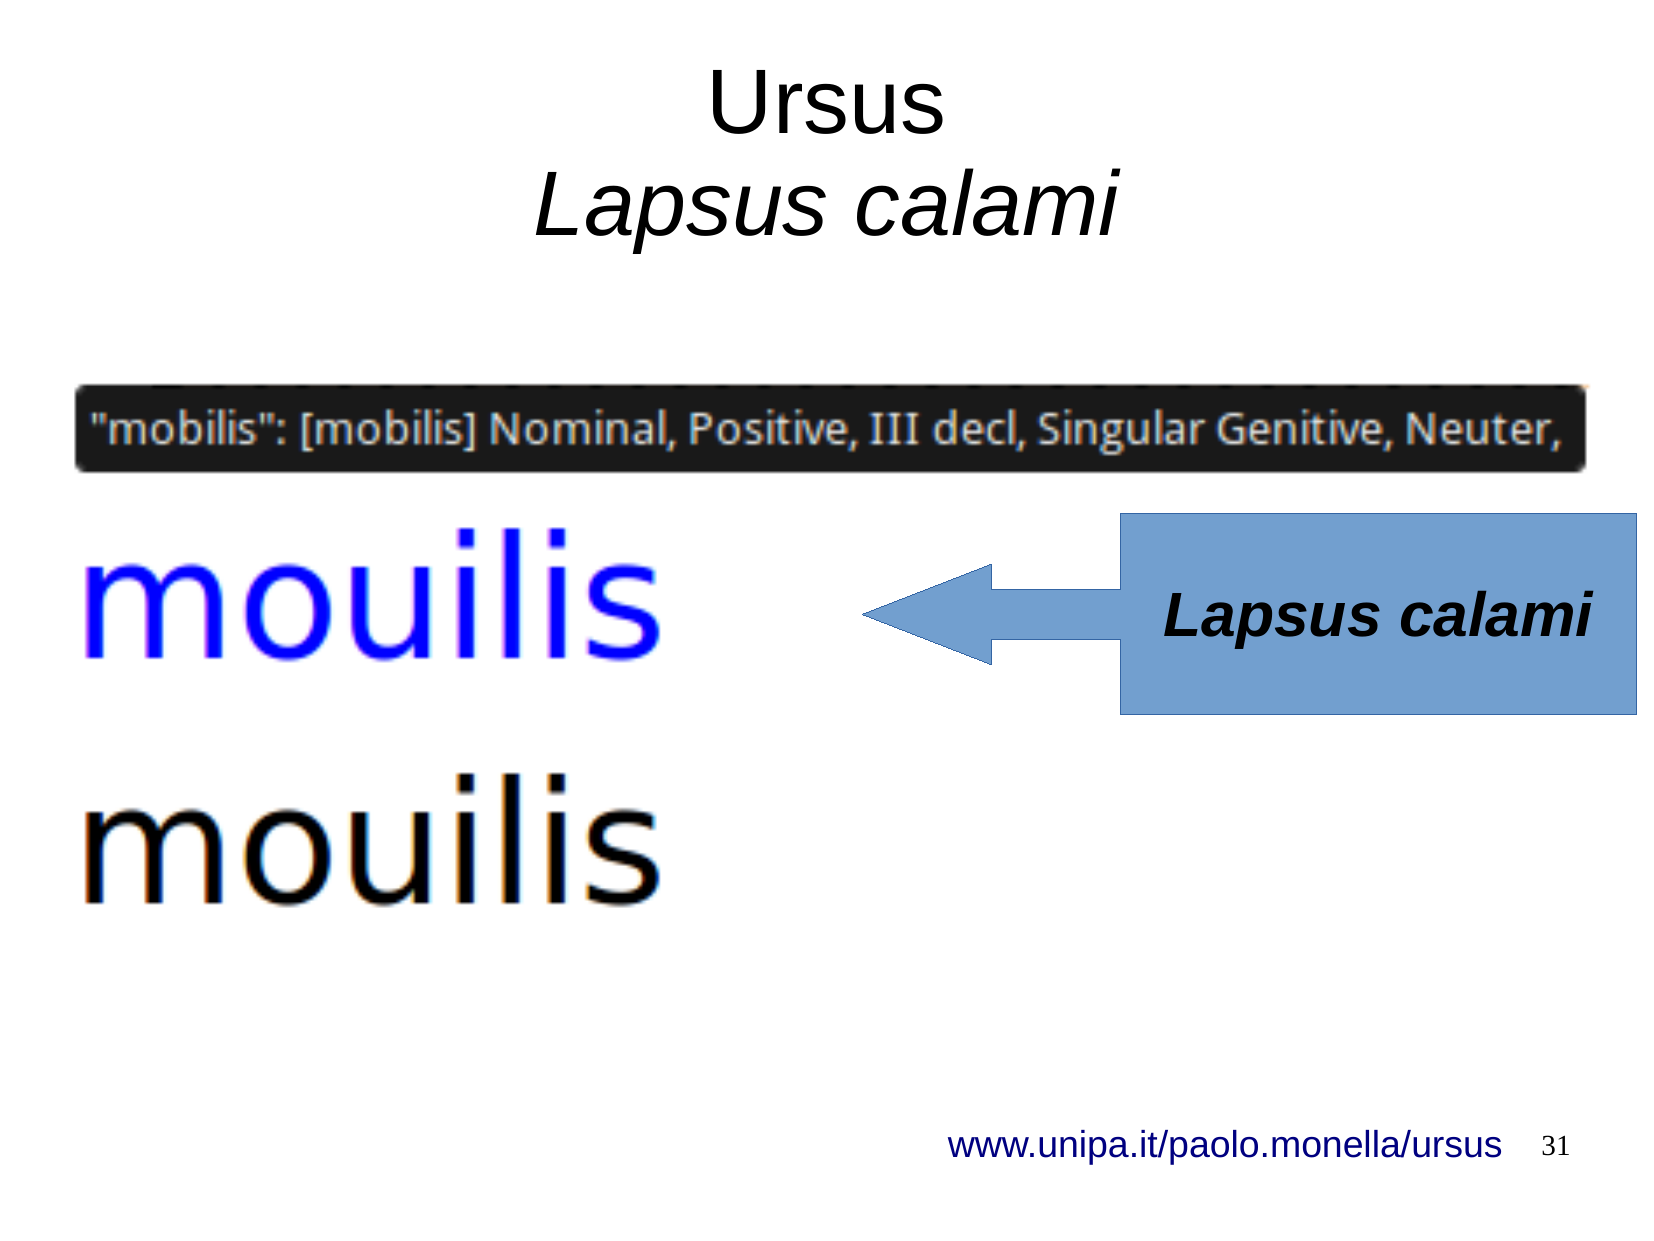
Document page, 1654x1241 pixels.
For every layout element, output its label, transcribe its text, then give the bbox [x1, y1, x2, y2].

title Ursus Lapsus calami [82, 49, 1571, 257]
text_box Lapsus calami [862, 513, 1637, 715]
text_box www.unipa.it/paolo.monella/ursus [933, 1116, 1548, 1216]
picture [73, 365, 1615, 922]
